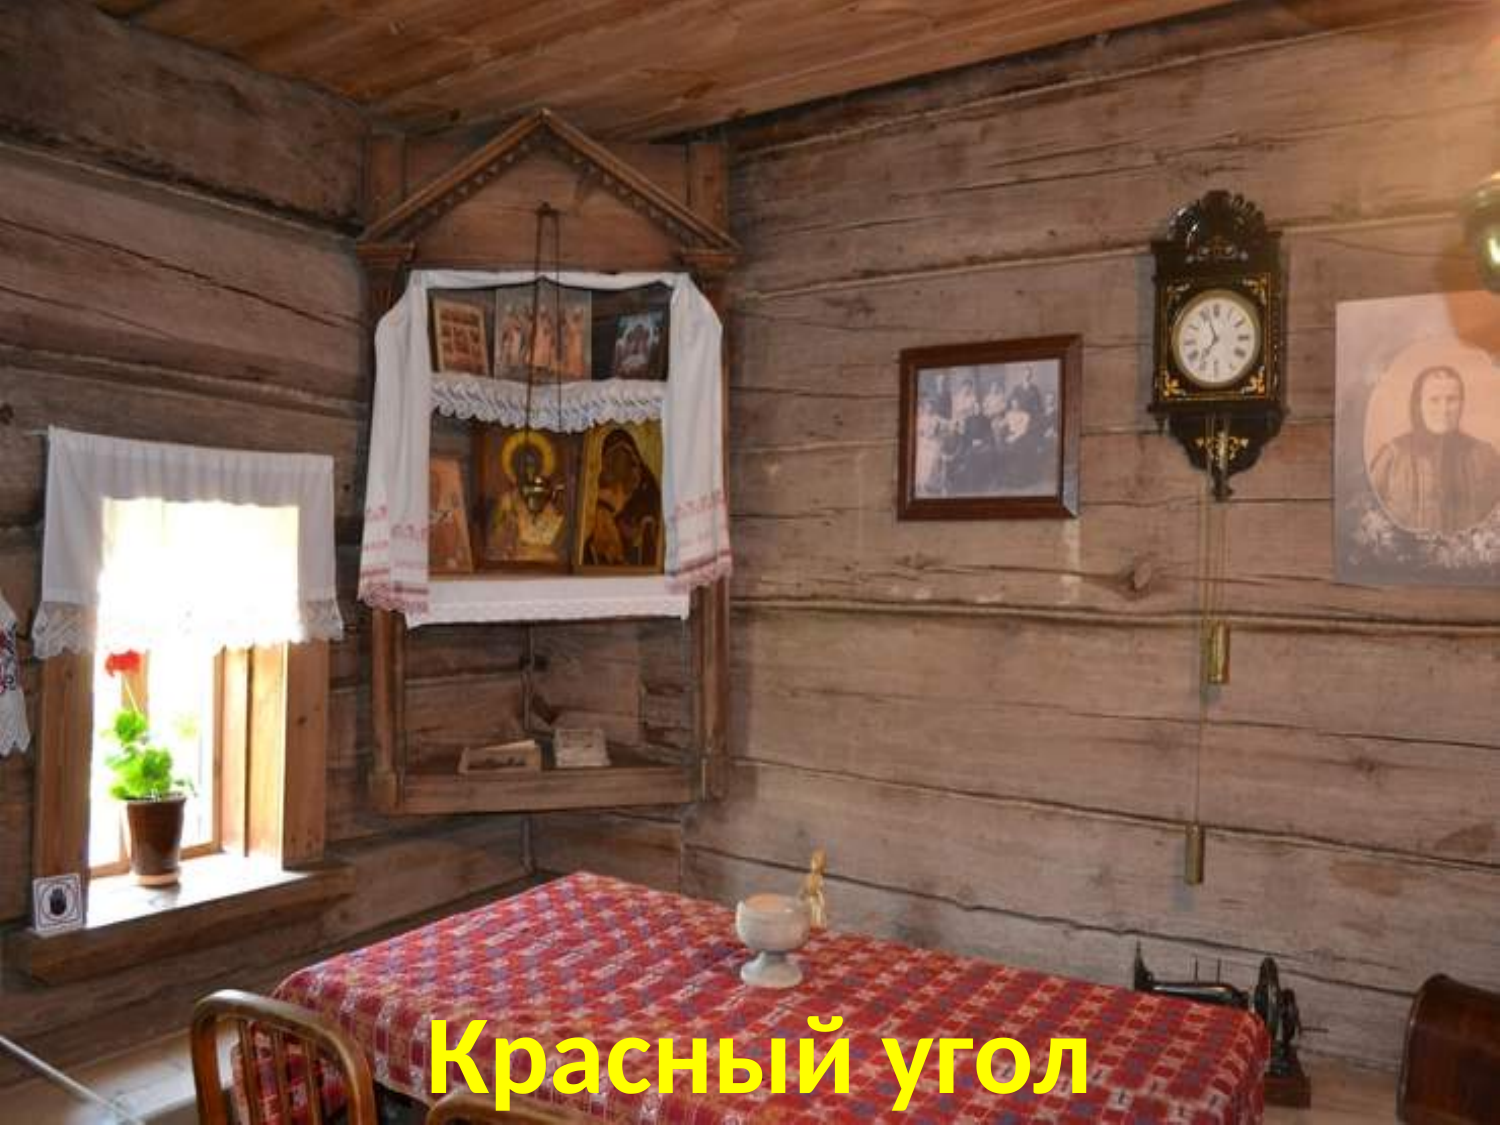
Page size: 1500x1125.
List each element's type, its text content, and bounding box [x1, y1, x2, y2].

picture [0, 0, 1500, 1125]
text_box Красный угол [20, 973, 1500, 1124]
